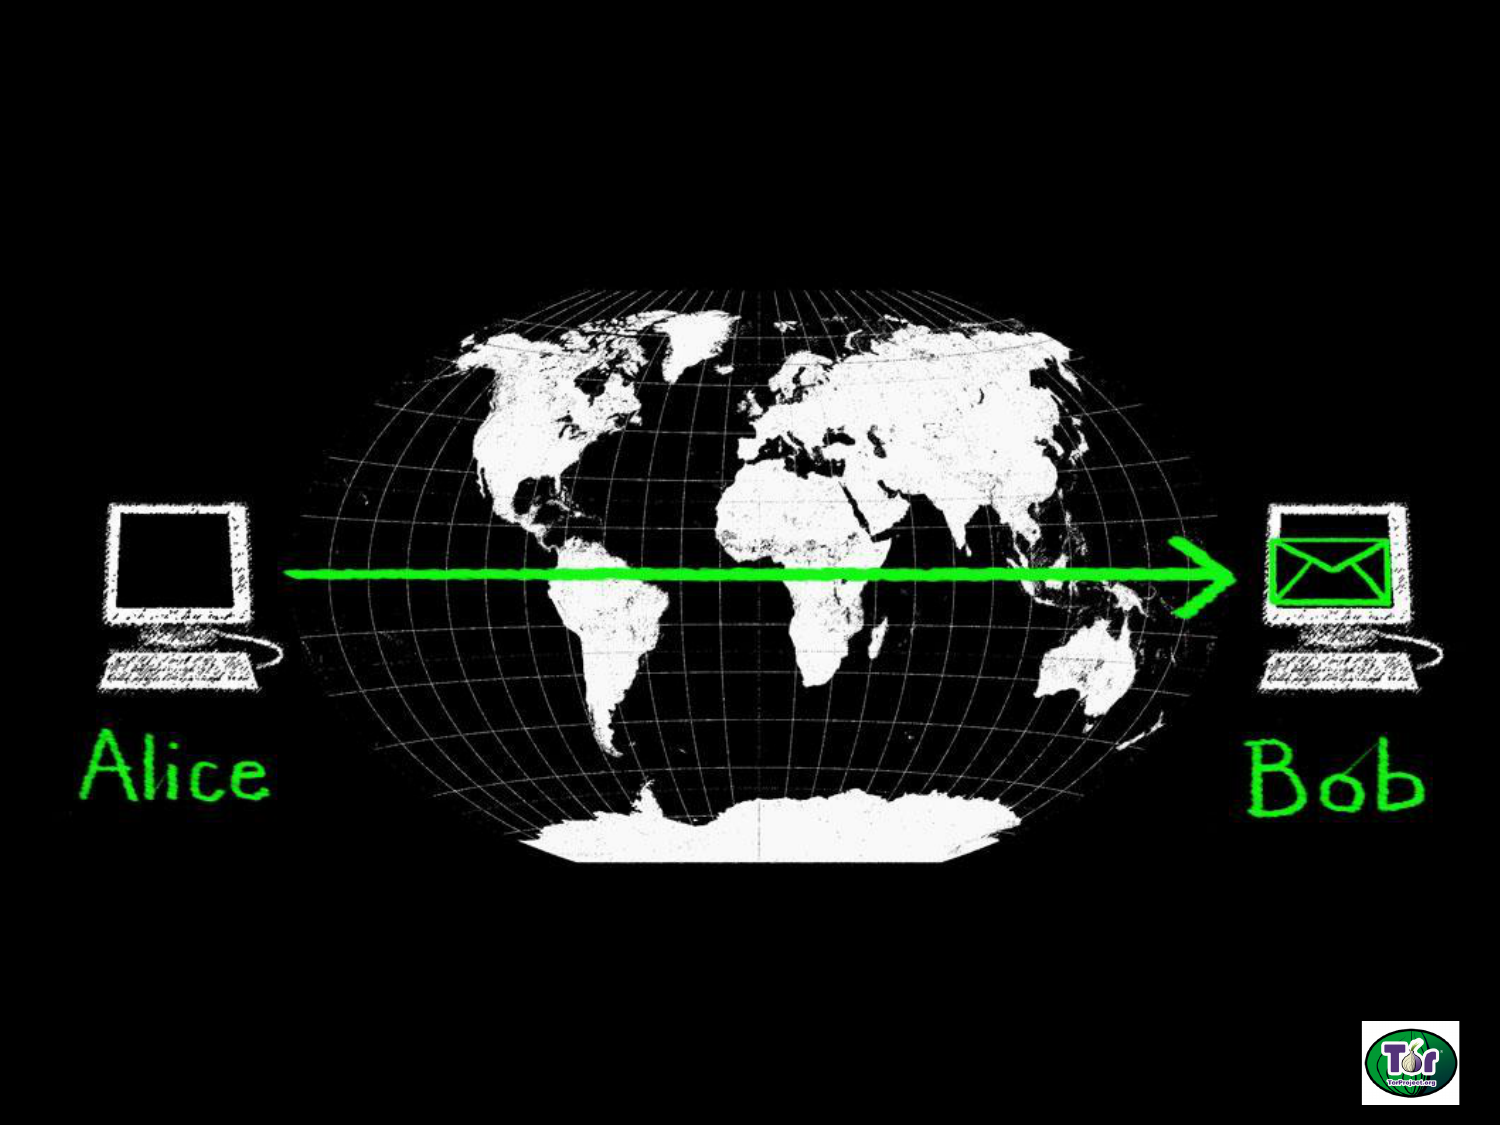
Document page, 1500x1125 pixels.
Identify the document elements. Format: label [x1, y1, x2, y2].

picture [1361, 1021, 1460, 1105]
text_box [51, 144, 1467, 1011]
